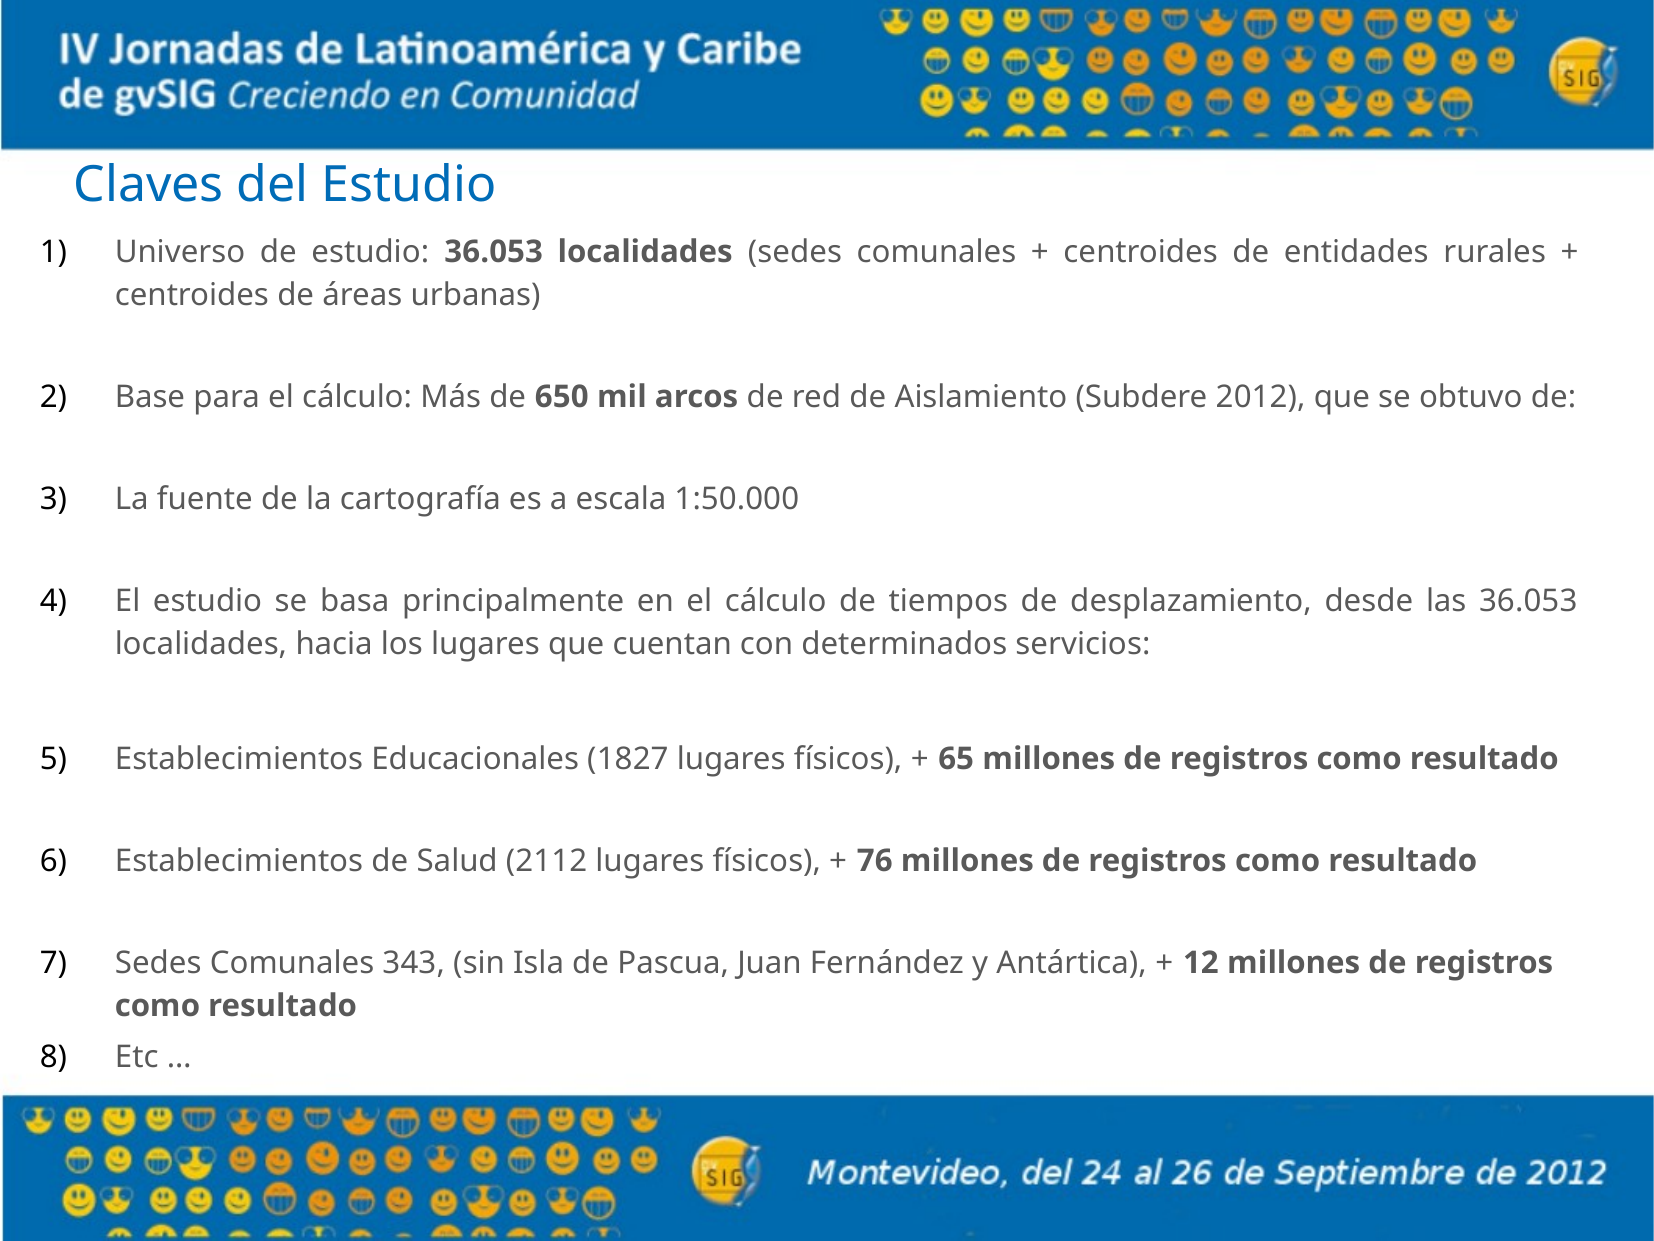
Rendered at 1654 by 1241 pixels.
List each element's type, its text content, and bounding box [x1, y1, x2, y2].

title Claves del Estudio [59, 88, 1399, 221]
picture [0, 0, 1654, 1241]
list Universo de estudio: 36.053 localidades (sedes comunales + centroides de entidades rurales + centroides de áreas urbanas) Base para el cálculo: Más de 650 mil arcos de red de Aislamiento (Subdere 2012), que se obtuvo de: La fuente de la cartografía es a escala 1:50.000 El estudio se basa principalmente en el cálculo de tiempos de desplazamiento, desde las 36.053 localidades, hacia los lugares que cuentan con determinados servicios: Establecimientos Educacionales (1827 lugares físicos), + 65 millones de registros como resultado Establecimientos de Salud (2112 lugares físicos), + 76 millones de registros como resultado Sedes Comunales 343, (sin Isla de Pascua, Juan Fernández y Antártica), + 12 millones de registros como resultado Etc … [25, 221, 1595, 1063]
